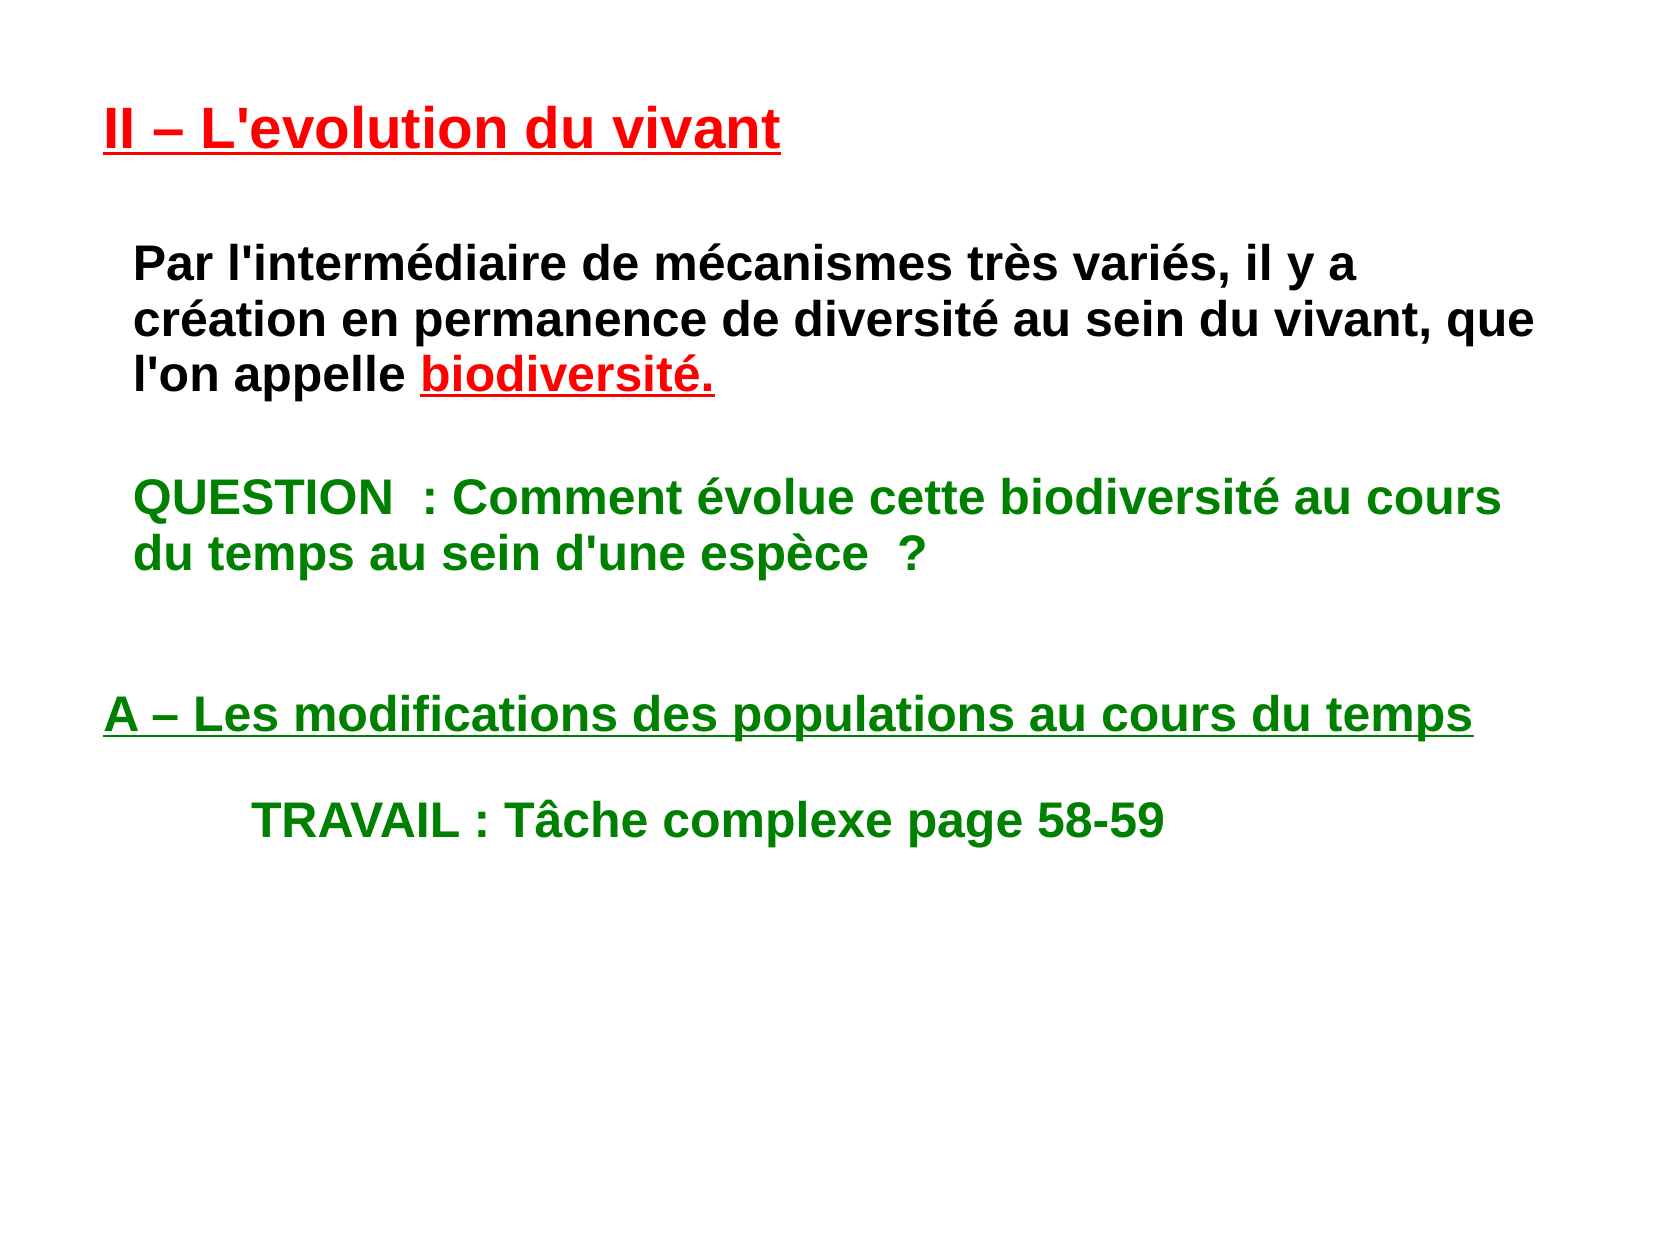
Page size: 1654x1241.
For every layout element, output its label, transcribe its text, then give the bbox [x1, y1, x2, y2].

text_box QUESTION : Comment évolue cette biodiversité au cours du temps au sein d'une espèce ? [118, 461, 1565, 591]
text_box A – Les modifications des populations au cours du temps [88, 679, 1595, 751]
text_box Par l'intermédiaire de mécanismes très variés, il y a création en permanence de diversité au sein du vivant, que l'on appelle biodiversité. [118, 227, 1565, 414]
text_box II – L'evolution du vivant [88, 88, 886, 170]
text_box TRAVAIL : Tâche complexe page 58-59 [236, 784, 1300, 857]
